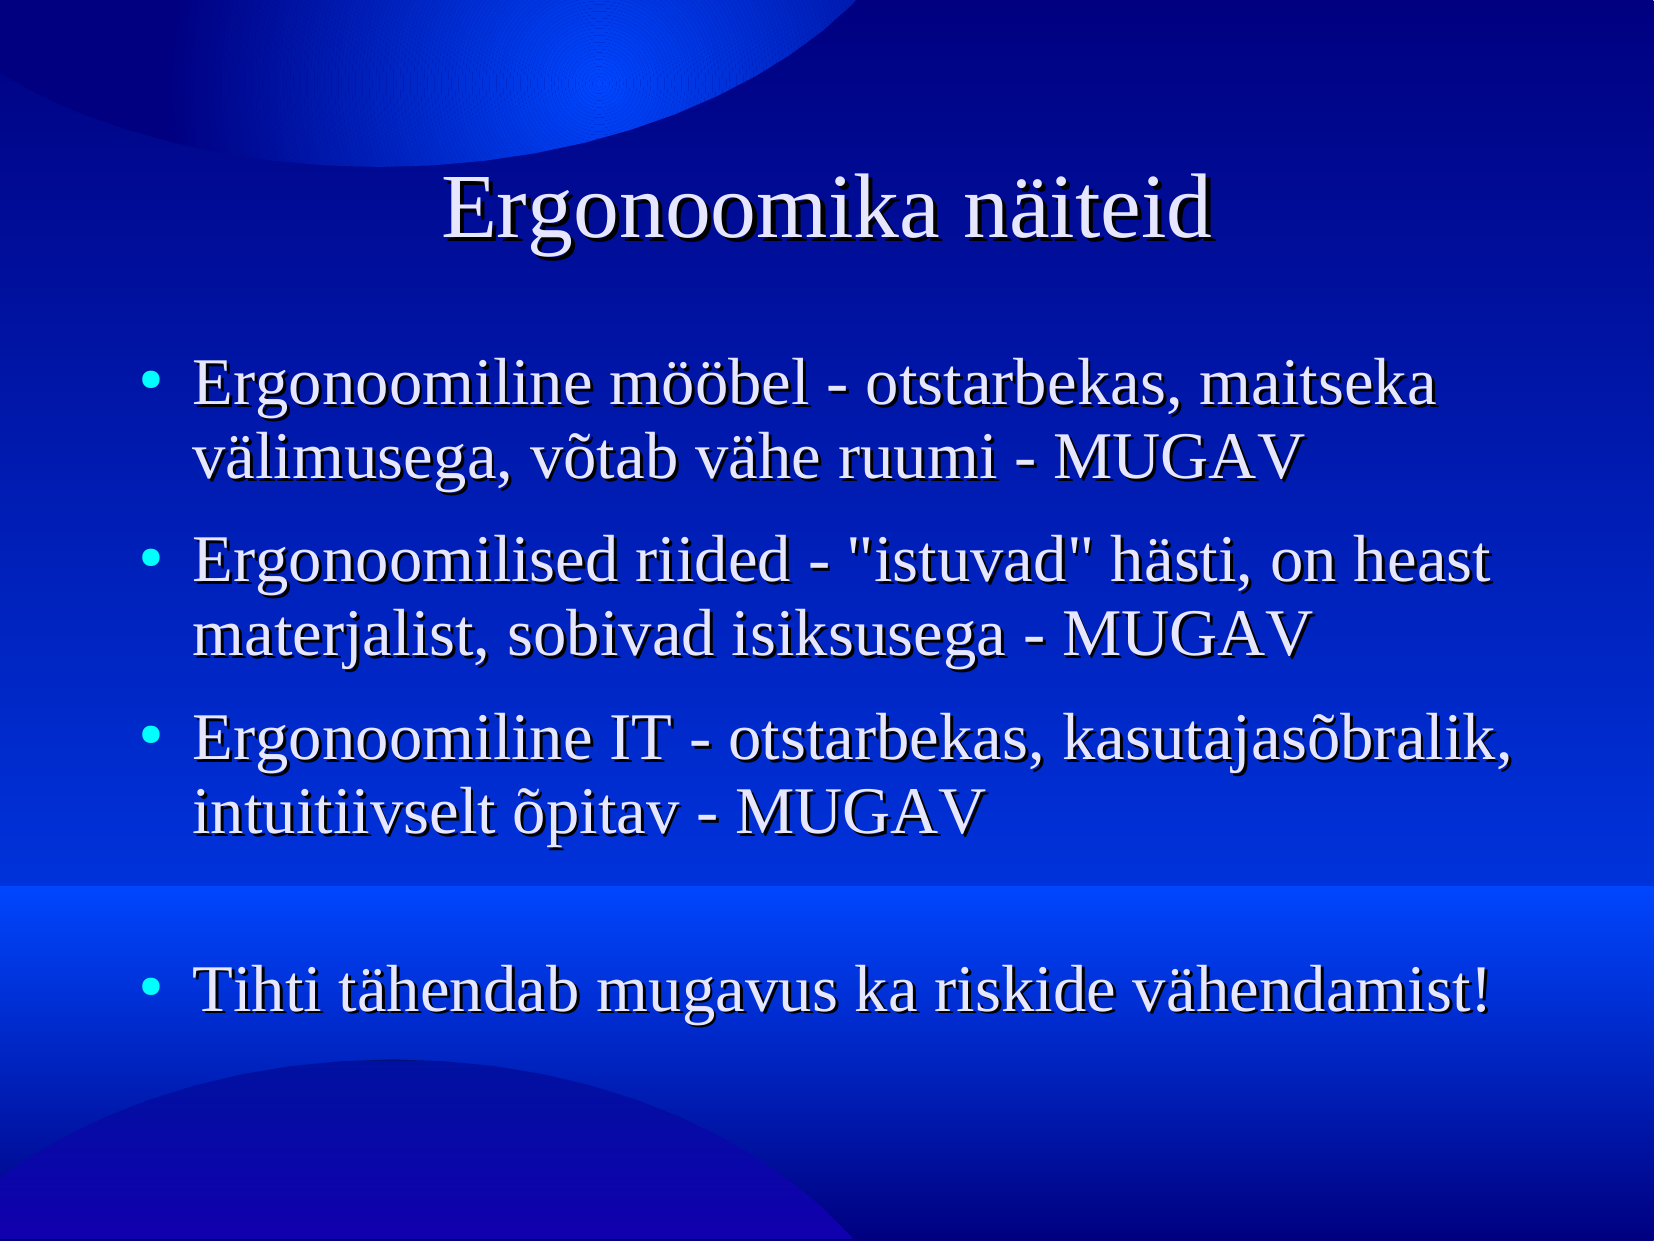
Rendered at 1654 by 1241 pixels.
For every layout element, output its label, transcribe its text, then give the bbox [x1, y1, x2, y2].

list Ergonoomiline mööbel - otstarbekas, maitseka välimusega, võtab vähe ruumi - MUGAV Ergonoomilised riided - "istuvad" hästi, on heast materjalist, sobivad isiksusega - MUGAV Ergonoomiline IT - otstarbekas, kasutajasõbralik, intuitiivselt õpitav - MUGAV Tihti tähendab mugavus ka riskide vähendamist! [121, 344, 1534, 1127]
title Ergonoomika näiteid [121, 102, 1534, 311]
